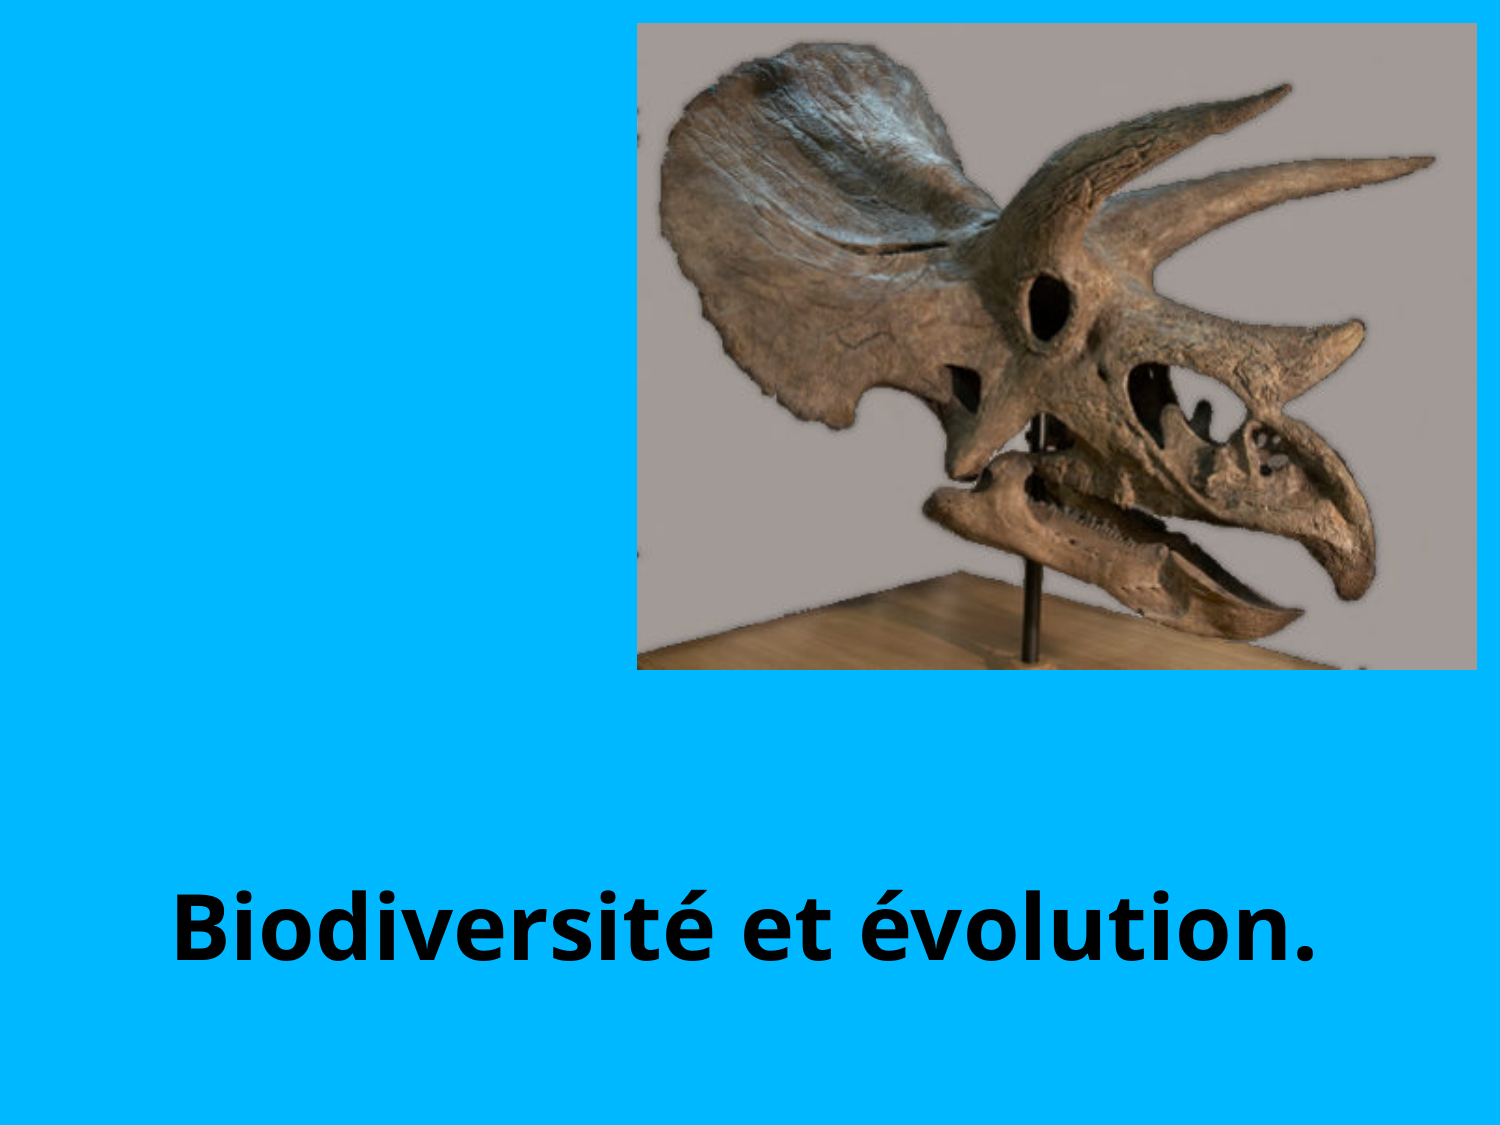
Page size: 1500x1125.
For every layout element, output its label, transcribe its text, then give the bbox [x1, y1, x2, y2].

picture [638, 24, 1476, 669]
text_box Biodiversité et évolution. [106, 803, 1382, 1045]
